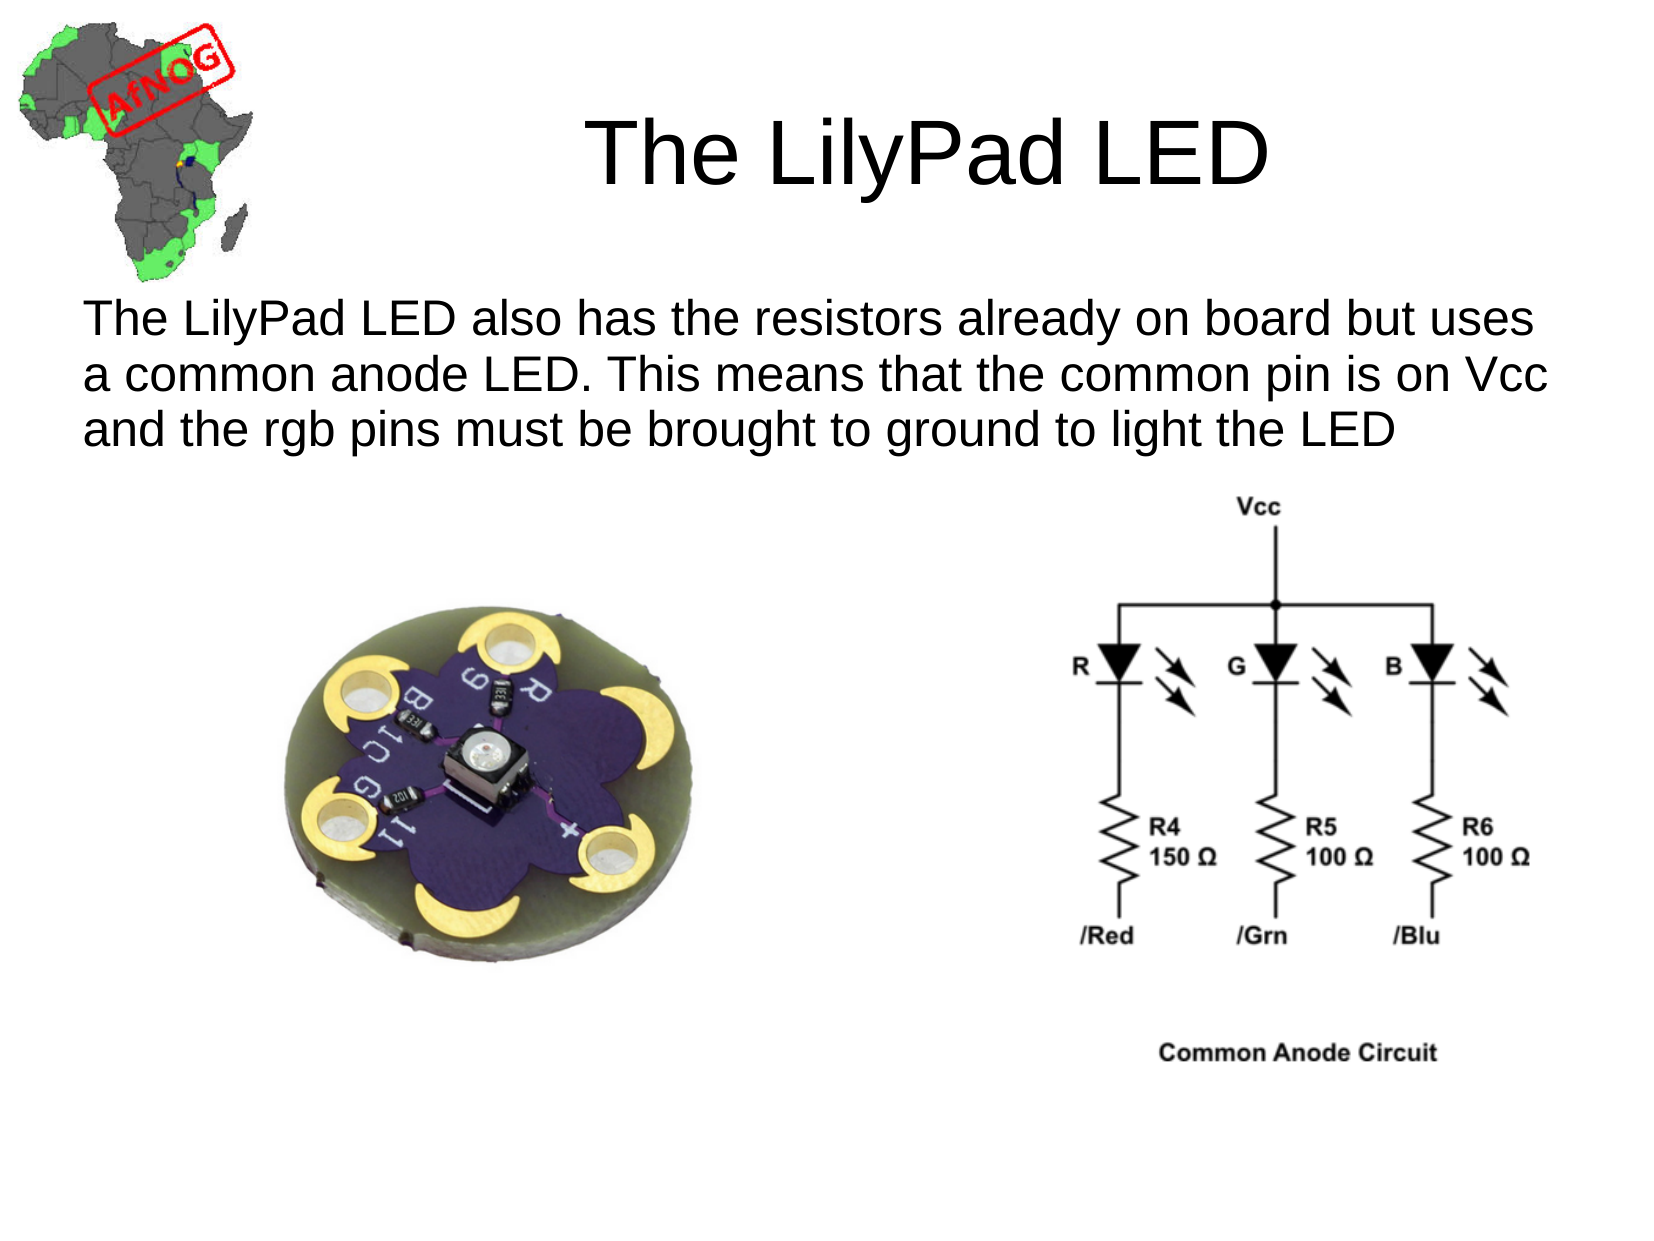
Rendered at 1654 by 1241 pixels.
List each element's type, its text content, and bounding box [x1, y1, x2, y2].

picture [255, 554, 721, 981]
picture [9, 0, 259, 291]
list The LilyPad LED also has the resistors already on board but uses a common anode LED. This means that the common pin is on Vcc and the rgb pins must be brought to ground to light the LED [82, 290, 1571, 1010]
picture [1045, 464, 1561, 1111]
title The LilyPad LED [285, 49, 1571, 257]
